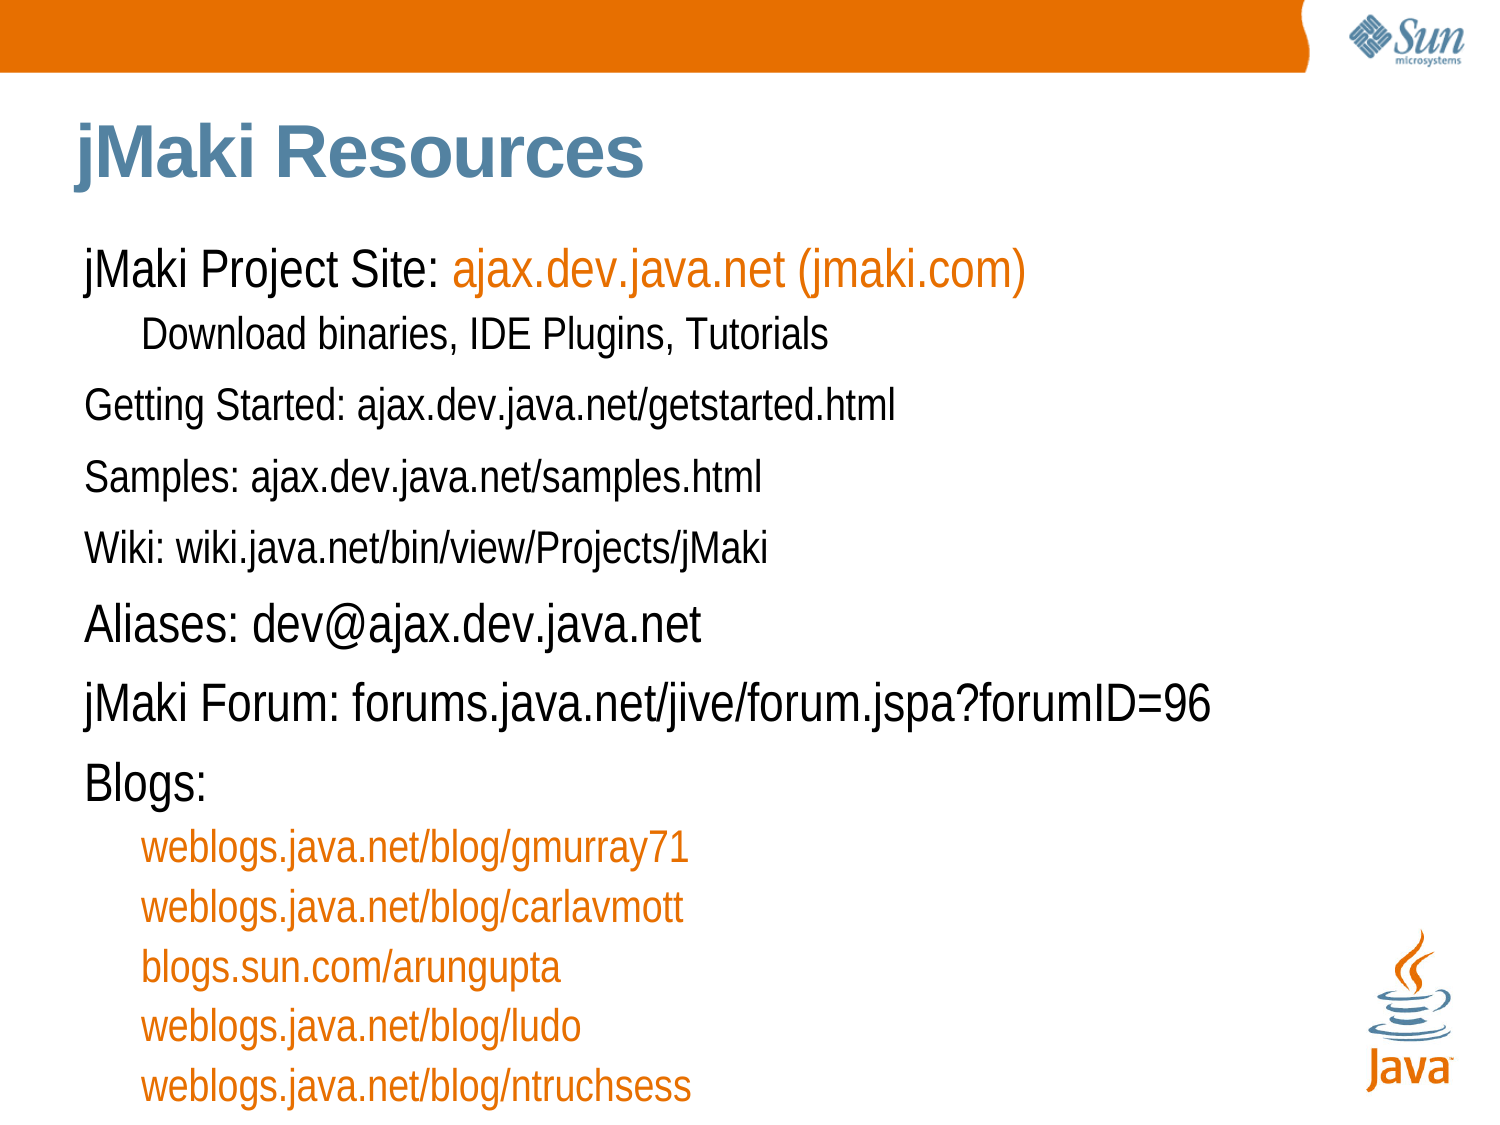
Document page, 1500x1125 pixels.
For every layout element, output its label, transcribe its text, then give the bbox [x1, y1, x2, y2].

title jMaki Resources [75, 116, 1438, 222]
list jMaki Project Site: ajax.dev.java.net (jmaki.com) Download binaries, IDE Plugins, Tutorials Getting Started: ajax.dev.java.net/getstarted.html Samples: ajax.dev.java.net/samples.html Wiki: wiki.java.net/bin/view/Projects/jMaki Aliases: dev@ajax.dev.java.net jMaki Forum: forums.java.net/jive/forum.jspa?forumID=96 Blogs: weblogs.java.net/blog/gmurray71 weblogs.java.net/blog/carlavmott blogs.sun.com/arungupta weblogs.java.net/blog/ludo weblogs.java.net/blog/ntruchsess [64, 245, 1402, 1114]
picture [1354, 928, 1461, 1097]
picture [0, 0, 1500, 75]
